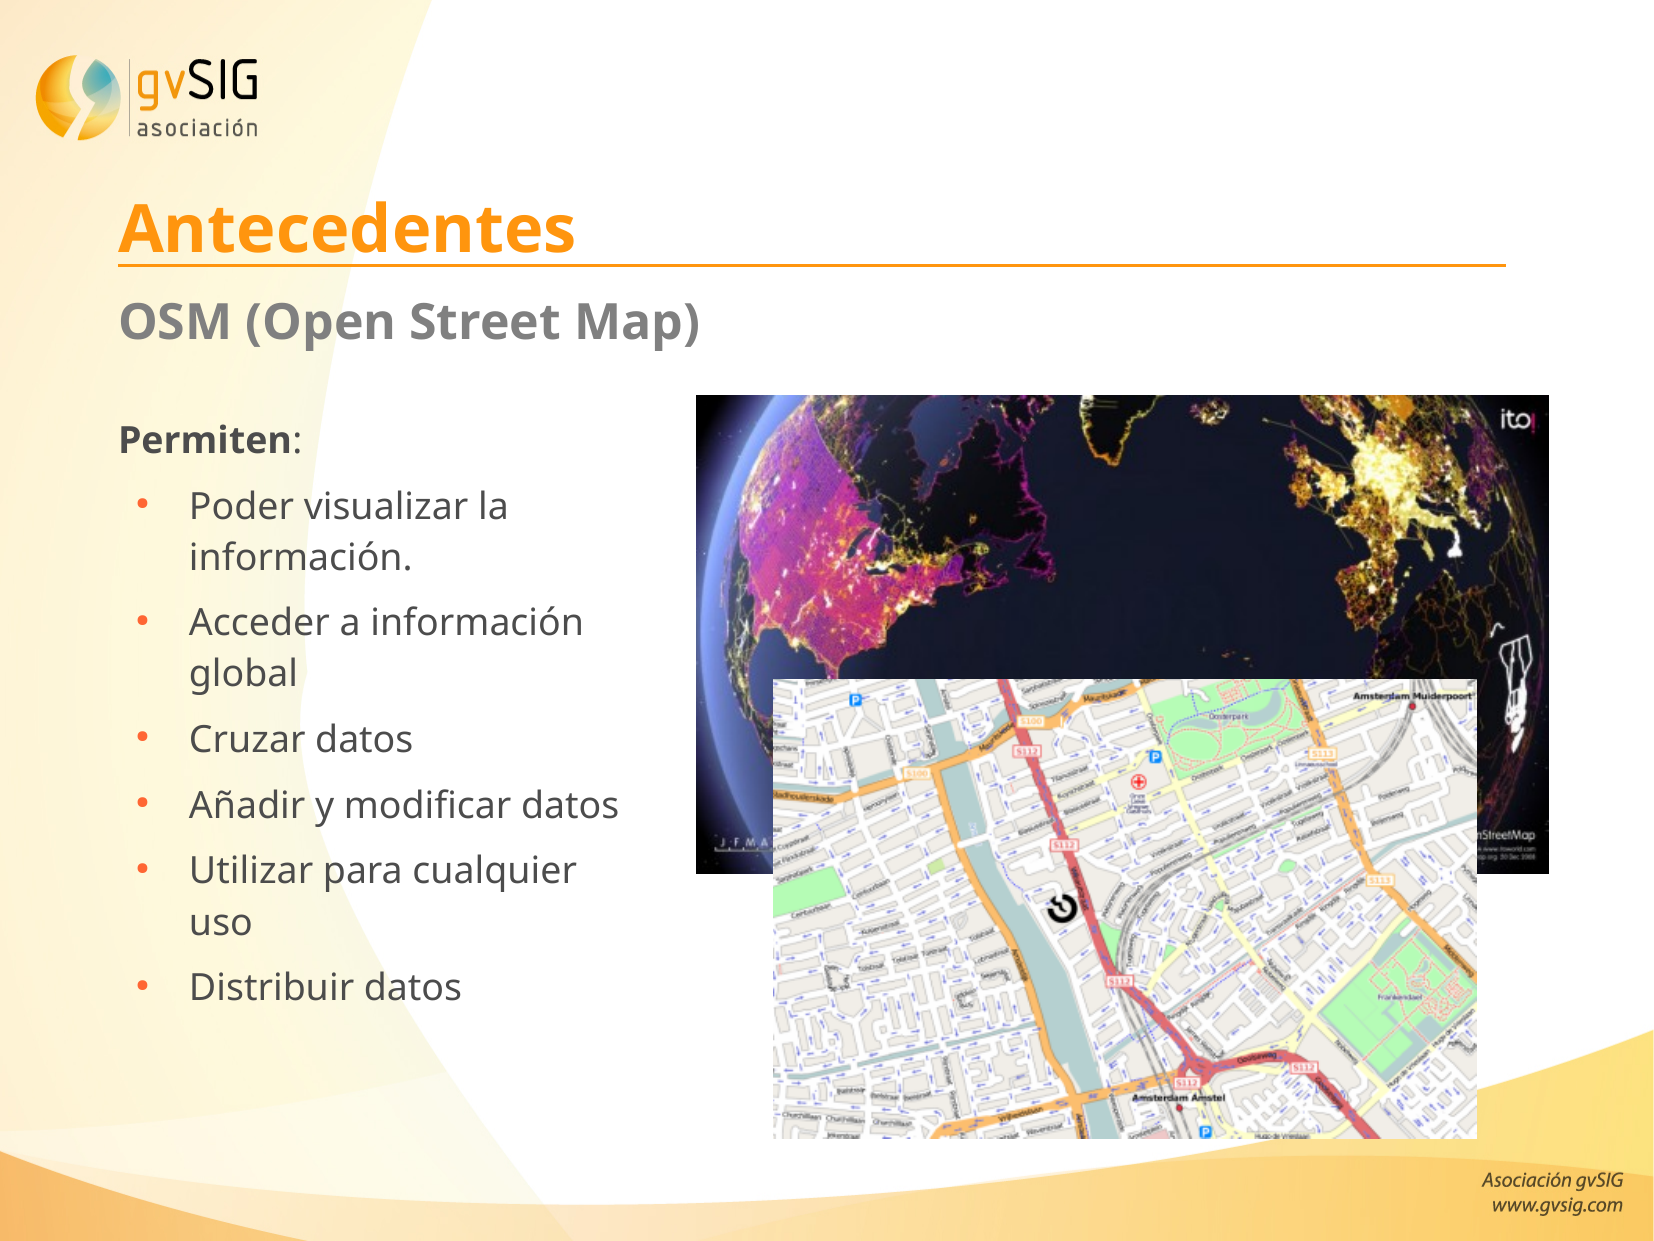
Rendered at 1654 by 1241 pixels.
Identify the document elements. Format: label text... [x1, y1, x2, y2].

list Permiten: Poder visualizar la información. Acceder a información global Cruzar datos Añadir y modificar datos Utilizar para cualquier uso Distribuir datos [118, 413, 650, 1200]
picture [0, 0, 1654, 1241]
title Antecedentes [118, 177, 1607, 276]
title OSM (Open Street Map) [118, 276, 1477, 365]
